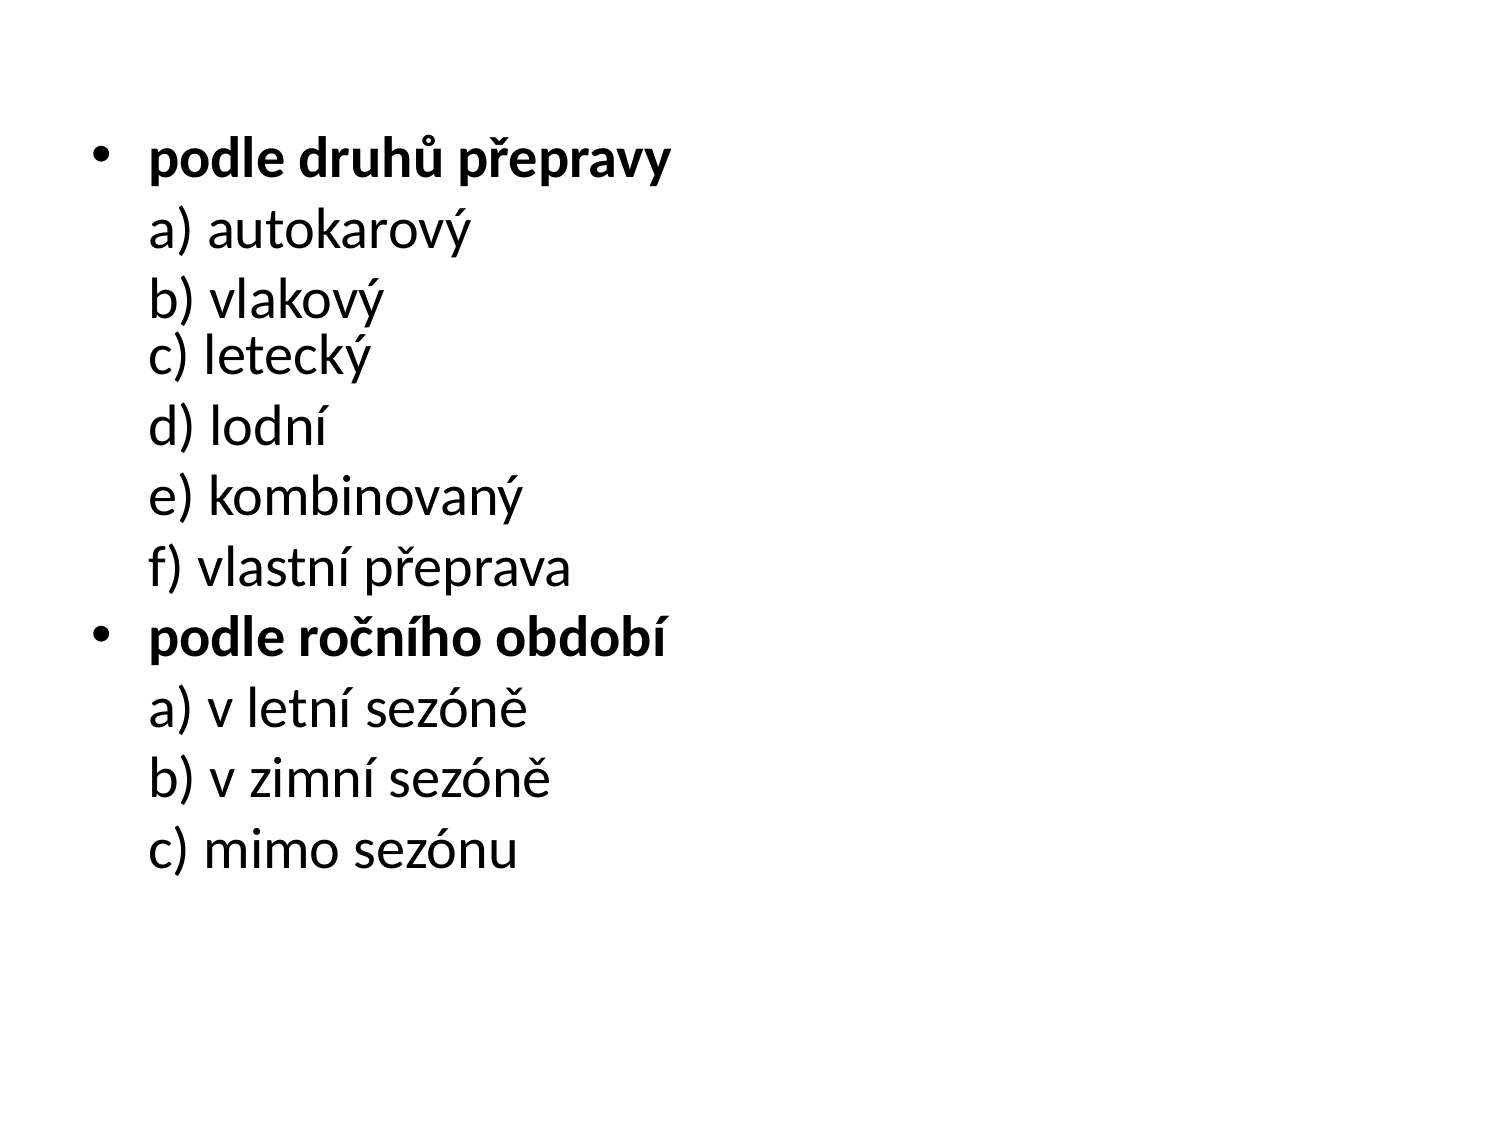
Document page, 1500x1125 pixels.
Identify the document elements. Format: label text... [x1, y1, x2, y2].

list podle druhů přepravy a) autokarový b) vlakový c) letecký d) lodní e) kombinovaný f) vlastní přeprava podle ročního období a) v letní sezóně b) v zimní sezóně c) mimo sezónu [76, 125, 1427, 1010]
